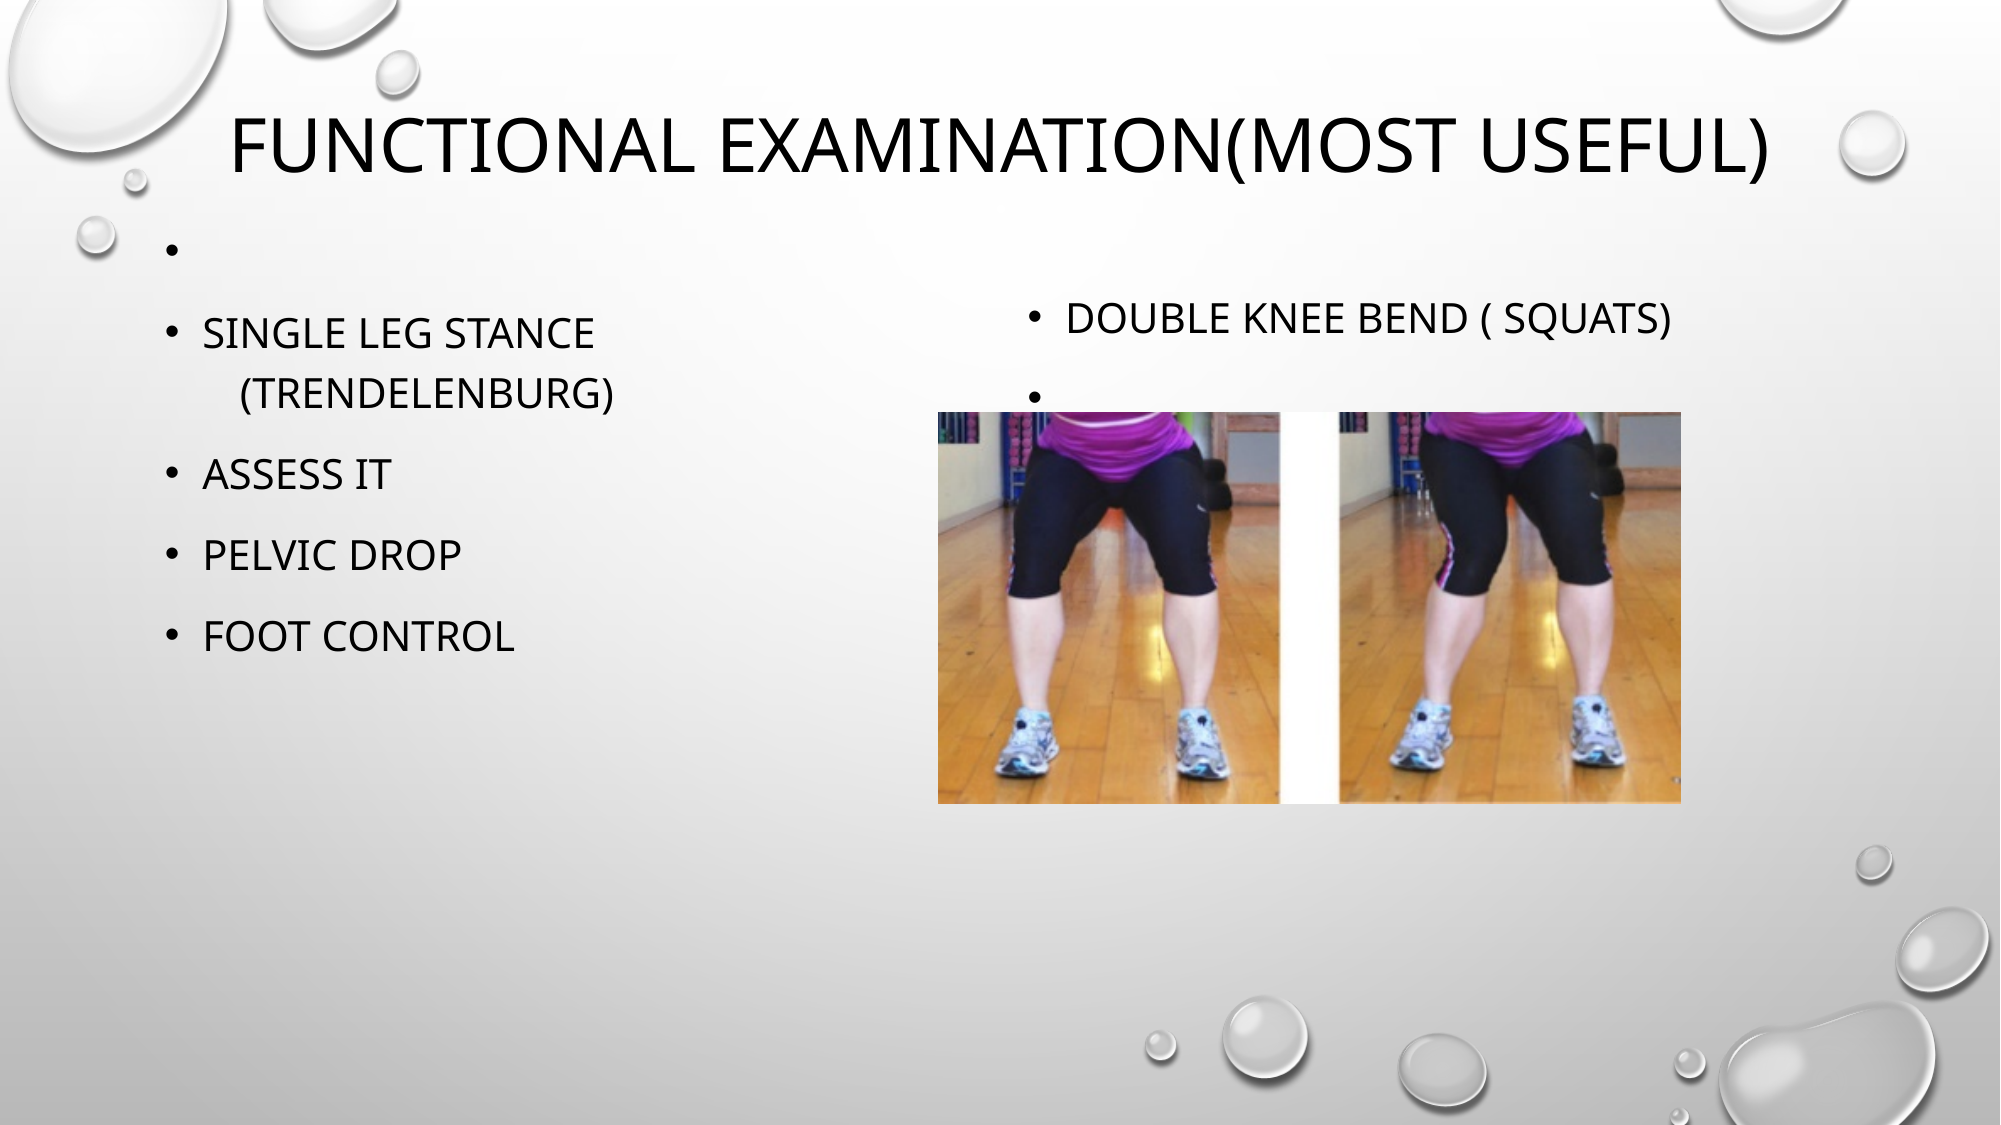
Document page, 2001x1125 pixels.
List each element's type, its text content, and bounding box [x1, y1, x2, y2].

list Single leg stance (Trendelenburg) Assess it Pelvic drop Foot control [149, 218, 988, 895]
picture [938, 412, 1681, 804]
list Double knee bend ( squats) [1012, 273, 1944, 1096]
title Functional examination(most useful) [149, 16, 1851, 279]
